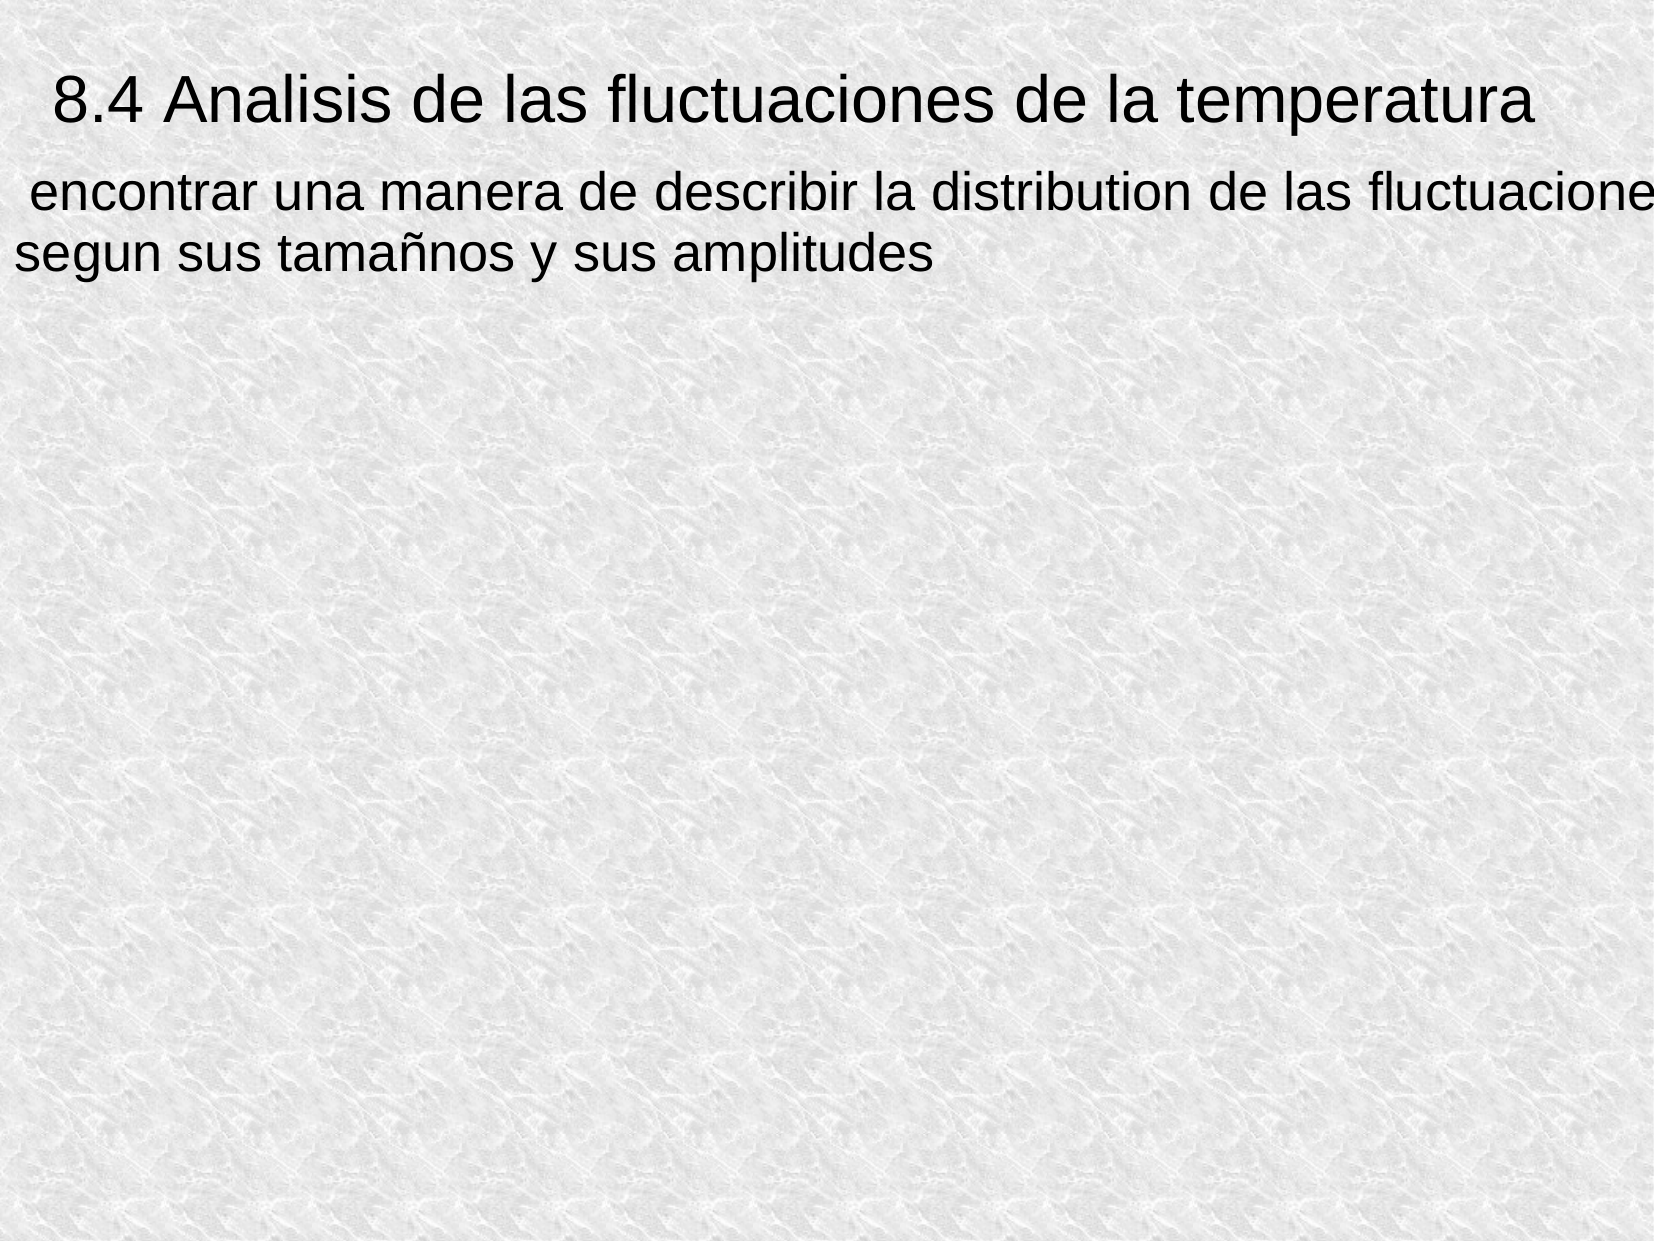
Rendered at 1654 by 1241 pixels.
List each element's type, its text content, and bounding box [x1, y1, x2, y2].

picture [1634, 197, 1654, 207]
text_box 8.4 Analisis de las fluctuaciones de la temperatura [37, 54, 1430, 151]
picture [1634, 184, 1650, 193]
text_box encontrar una manera de describir la distribution de las fluctuaciones segun sus tamañnos y sus amplitudes [0, 154, 1538, 301]
picture [0, 0, 1654, 1241]
